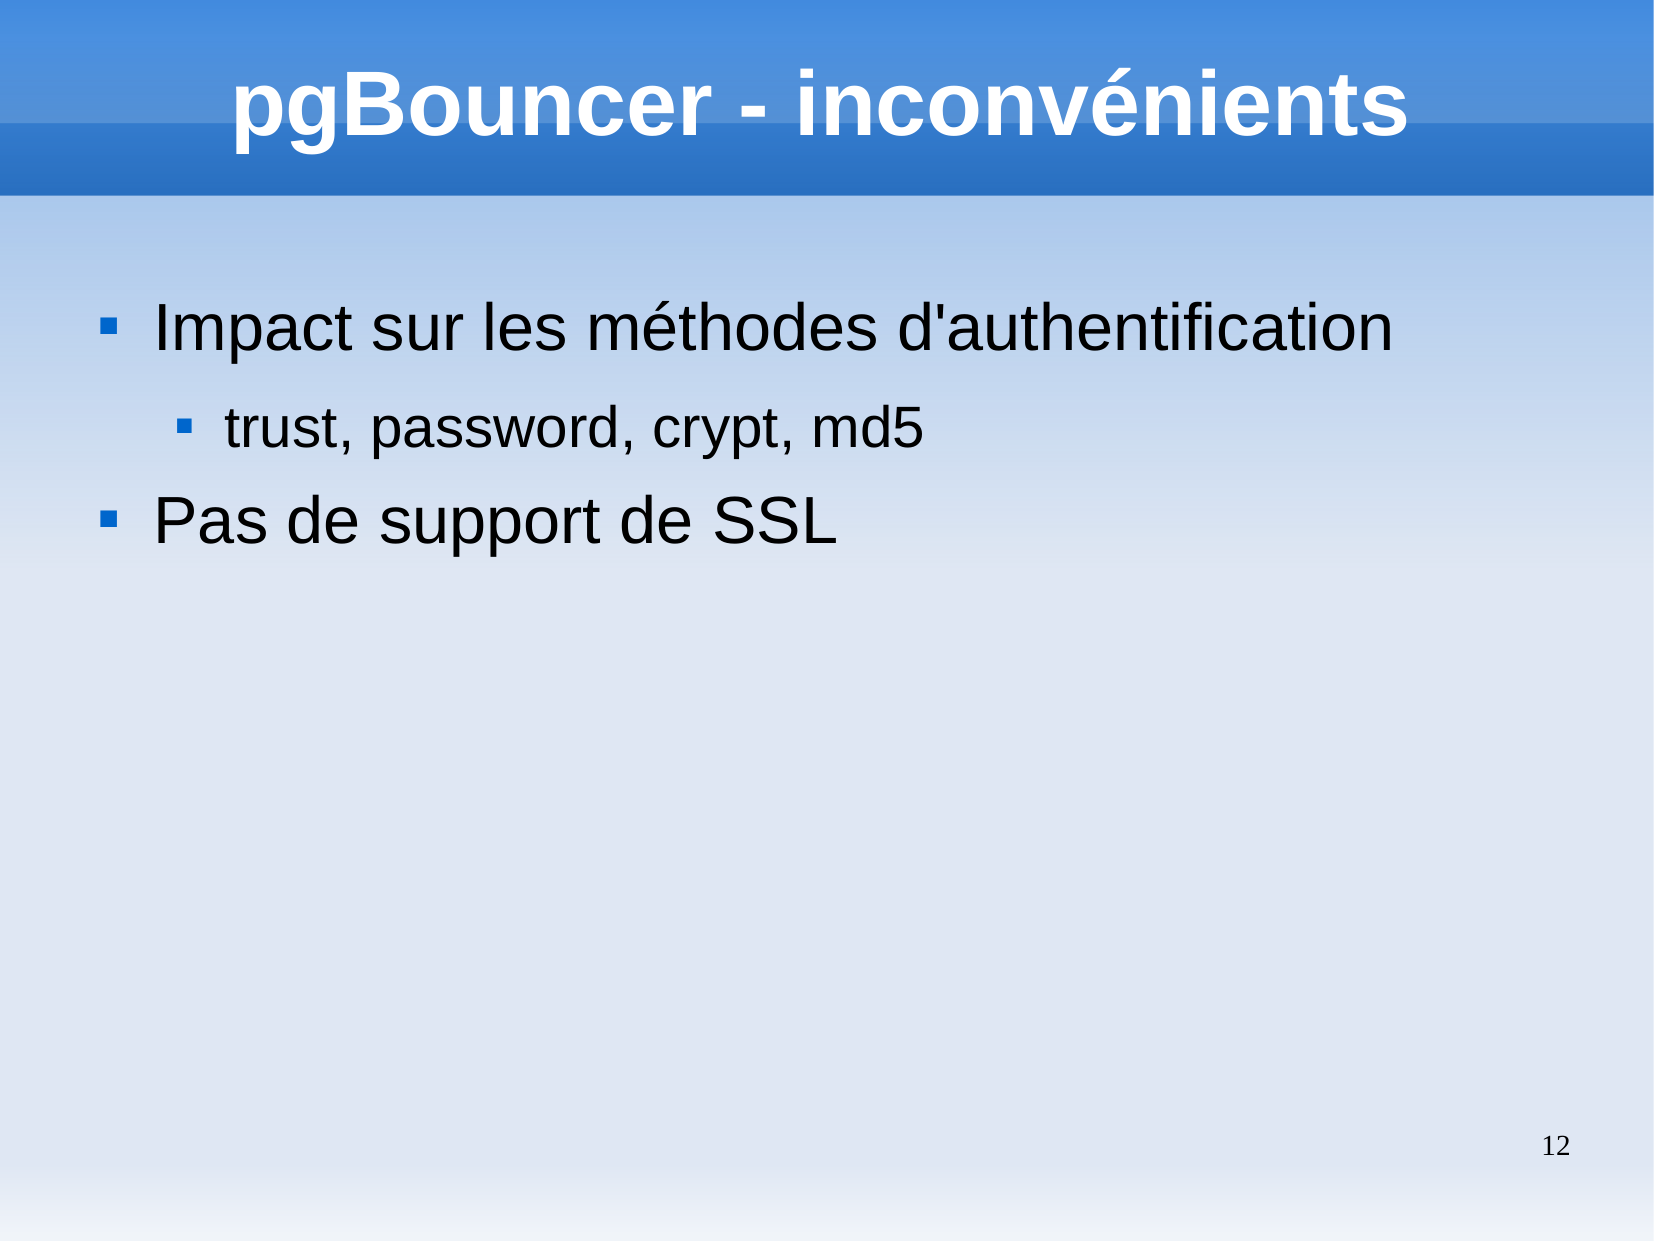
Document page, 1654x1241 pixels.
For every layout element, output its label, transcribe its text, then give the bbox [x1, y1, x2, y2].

picture [0, 0, 1654, 1241]
list Impact sur les méthodes d'authentification trust, password, crypt, md5 Pas de support de SSL [82, 290, 1571, 1094]
title pgBouncer - inconvénients [76, 7, 1565, 200]
